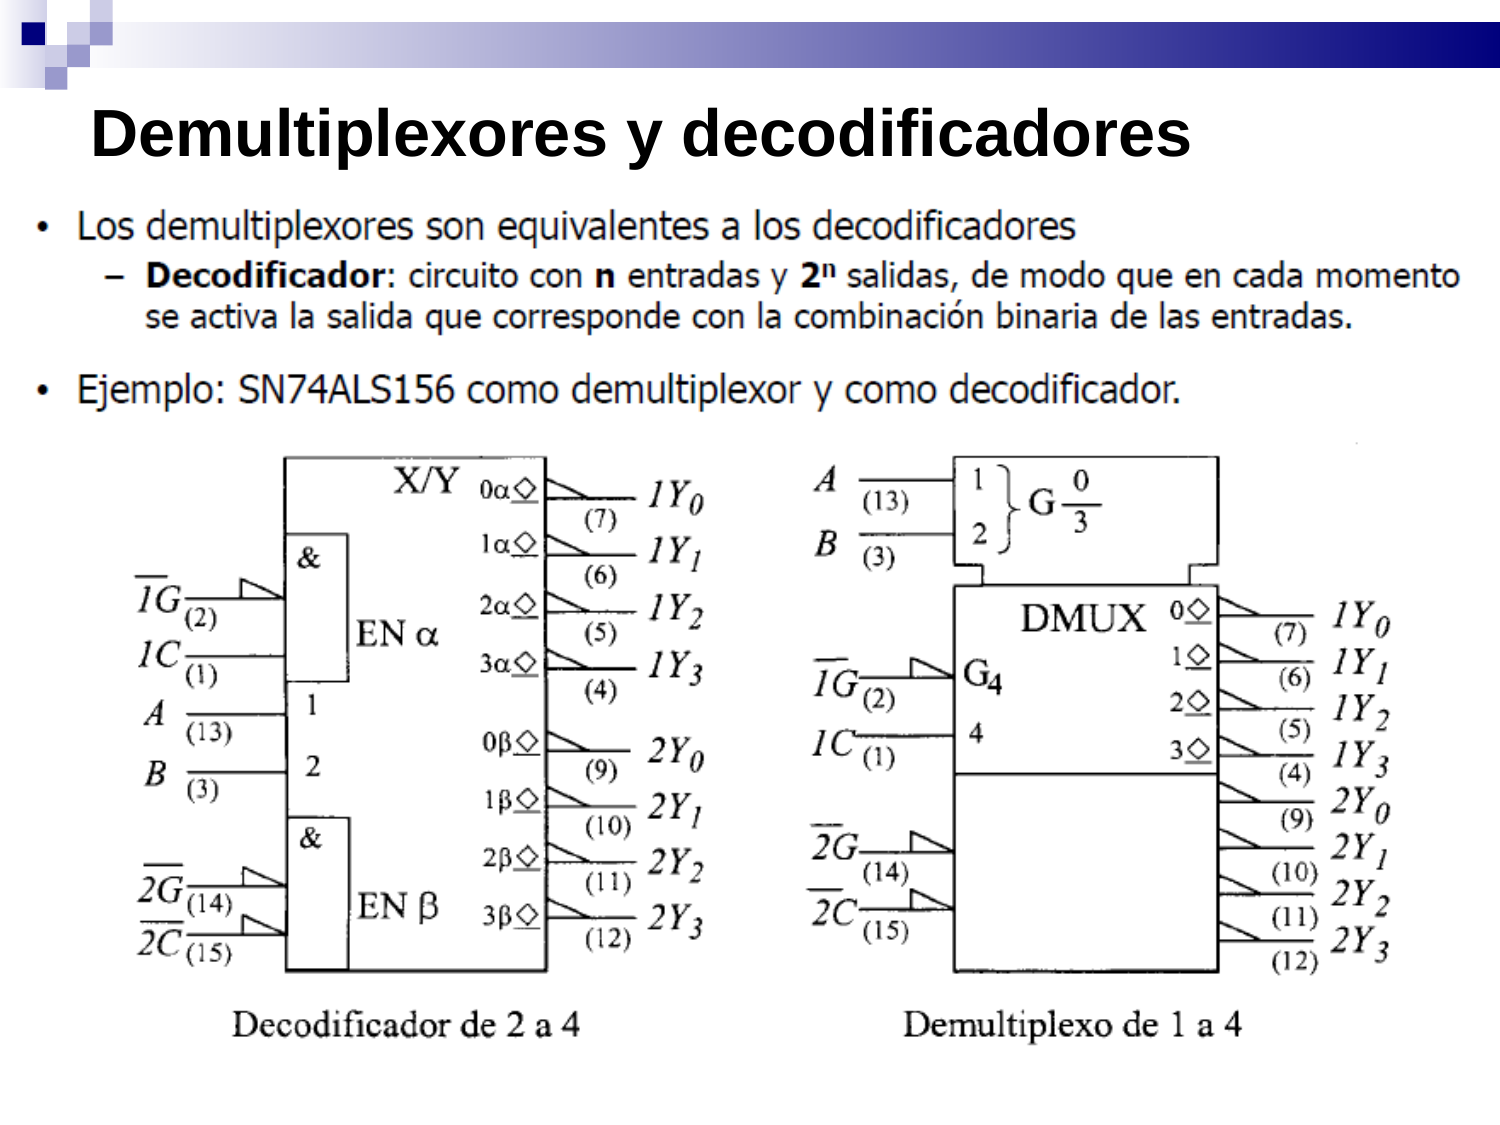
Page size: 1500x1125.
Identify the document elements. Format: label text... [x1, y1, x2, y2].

title Demultiplexores y decodificadores [75, 75, 1426, 185]
picture [23, 184, 1500, 1059]
